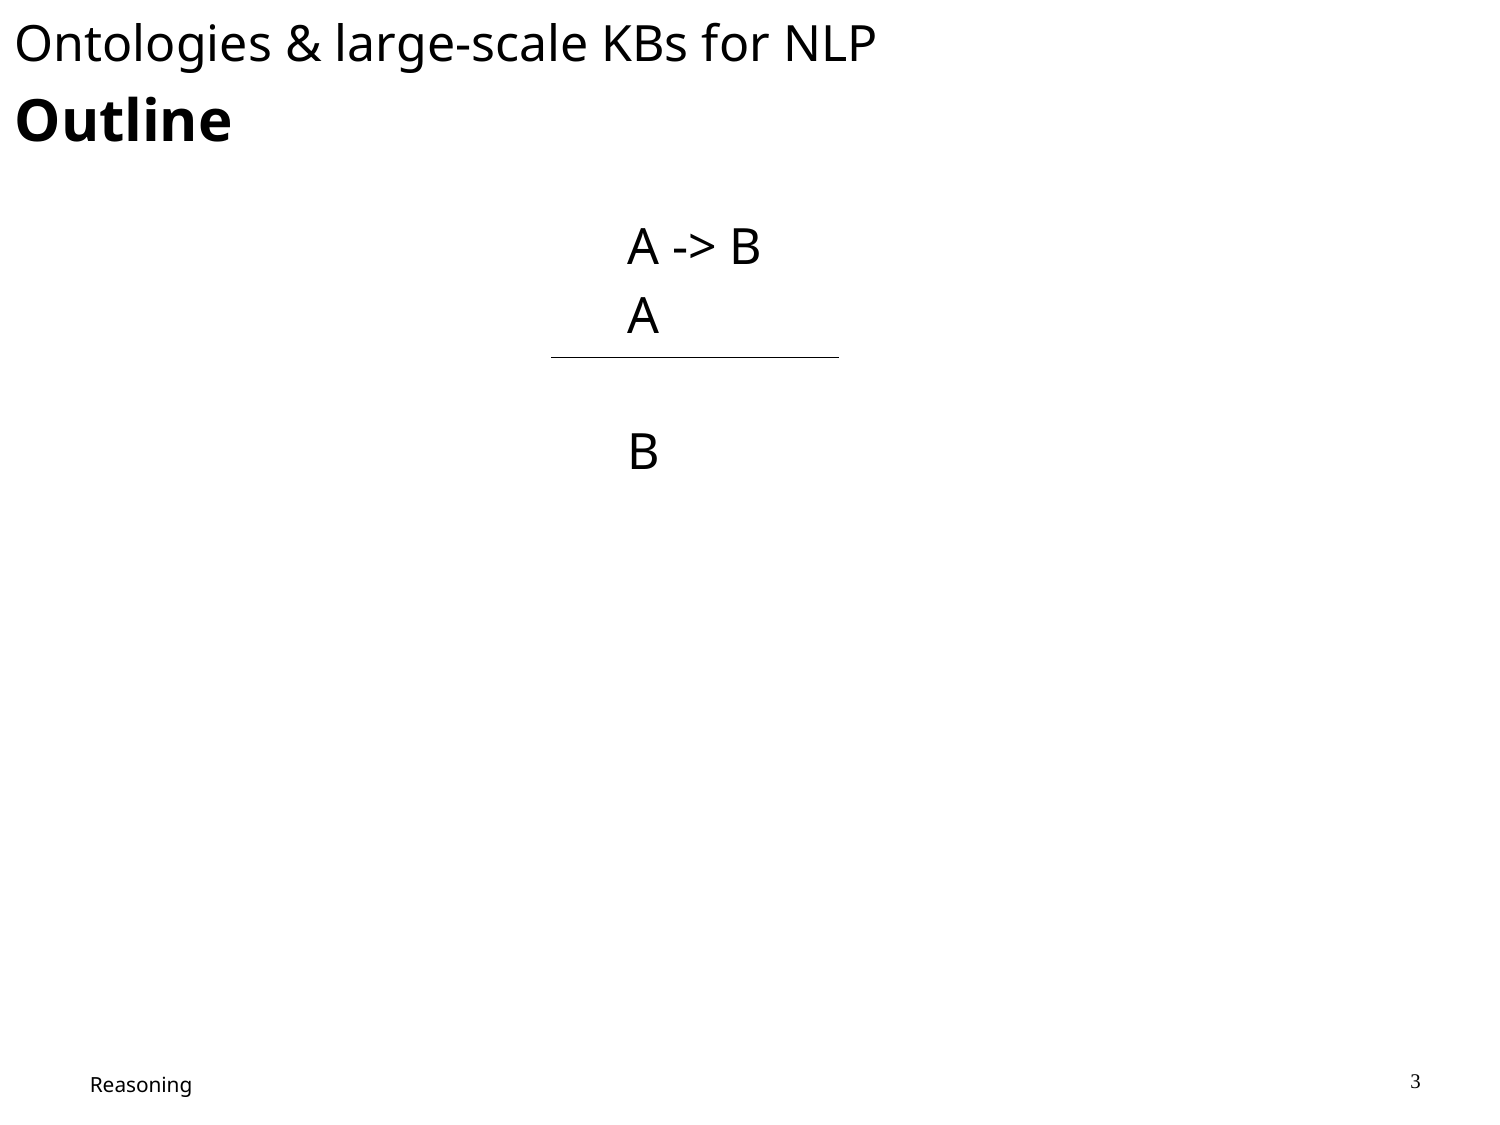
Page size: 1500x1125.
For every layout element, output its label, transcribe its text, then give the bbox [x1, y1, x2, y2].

text_box A -> B A B [612, 204, 803, 357]
title Ontologies & large-scale KBs for NLP Outline [0, 0, 1500, 157]
text_box A -> B A B [612, 358, 803, 452]
